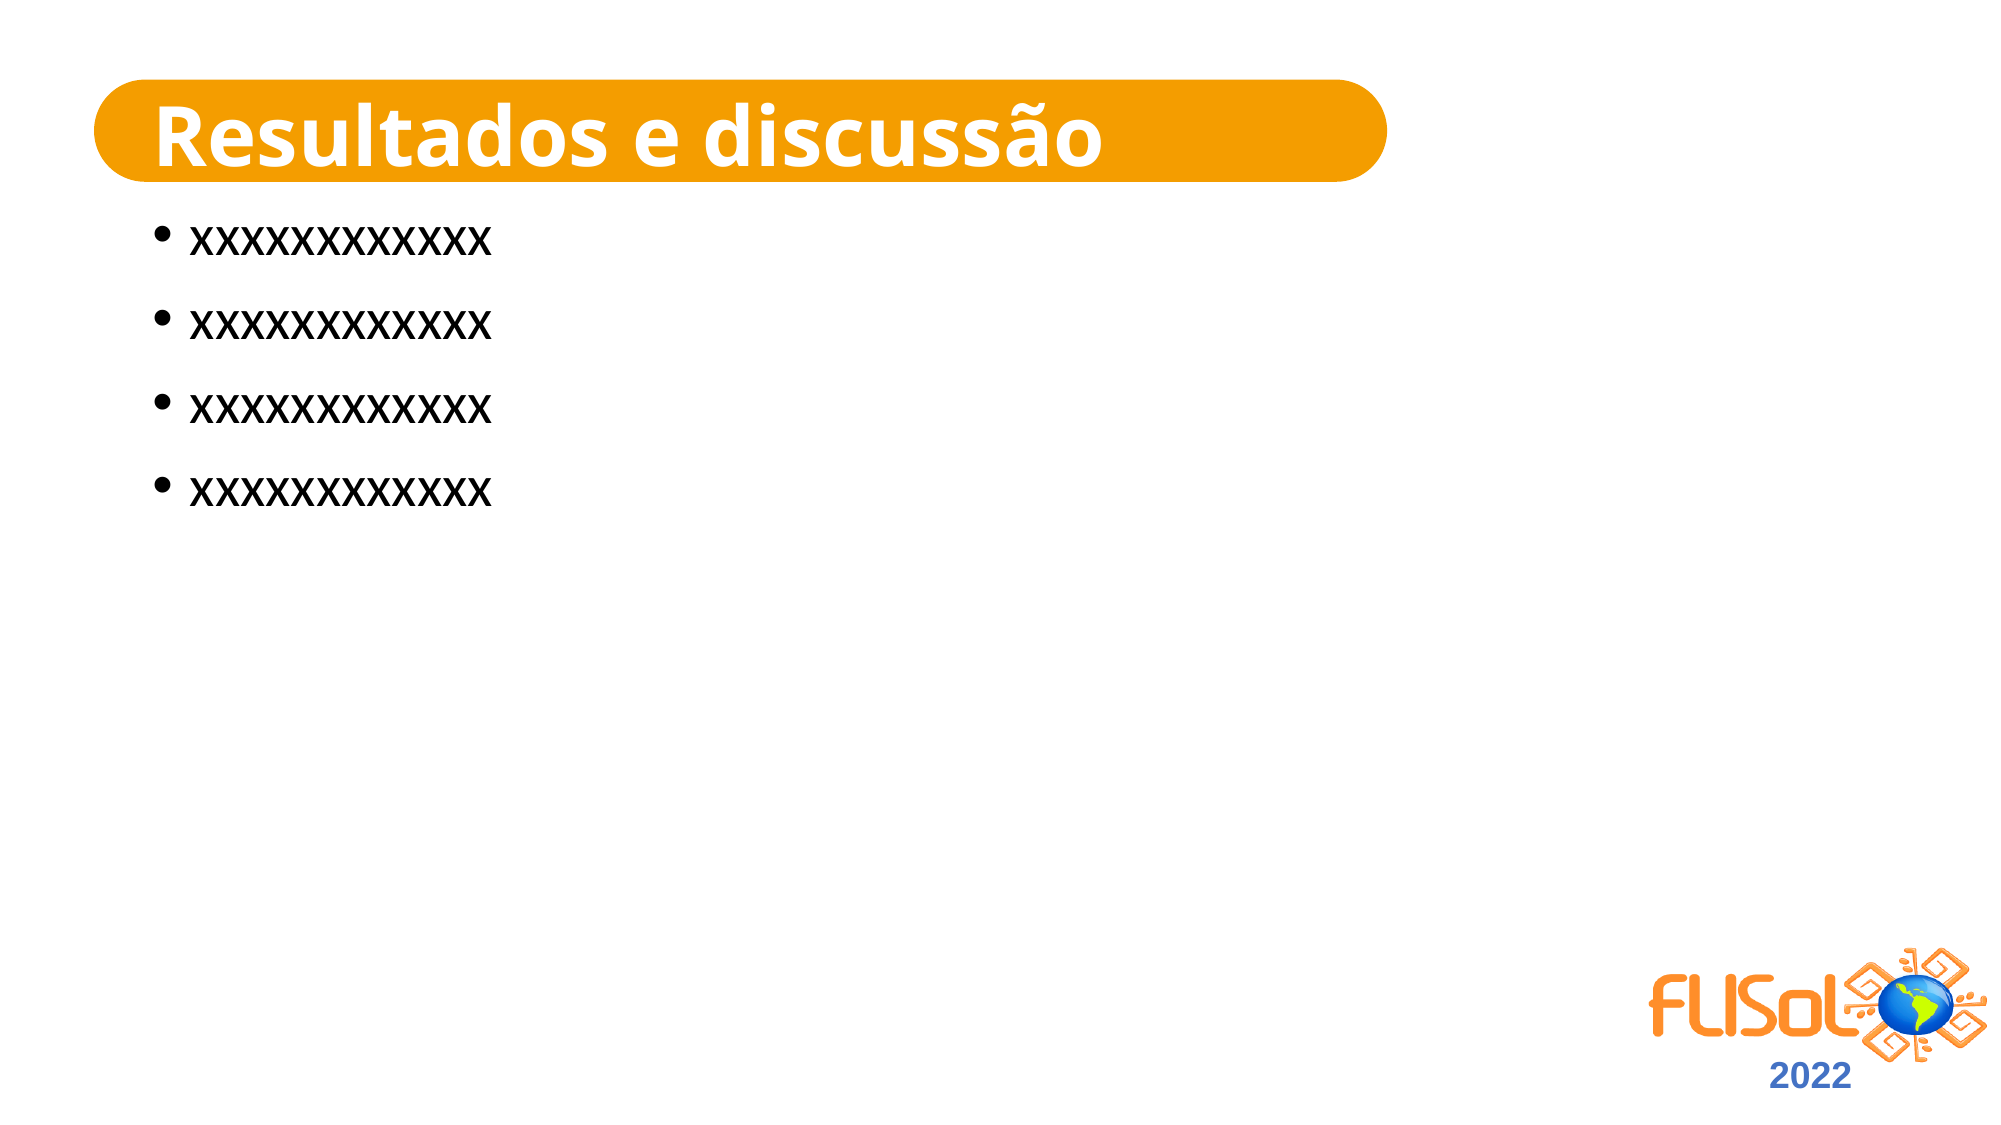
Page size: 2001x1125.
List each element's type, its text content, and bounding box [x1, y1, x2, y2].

title Resultados e discussão [137, 80, 1432, 198]
list xxxxxxxxxxxx xxxxxxxxxxxx xxxxxxxxxxxx xxxxxxxxxxxx [137, 198, 1863, 1014]
